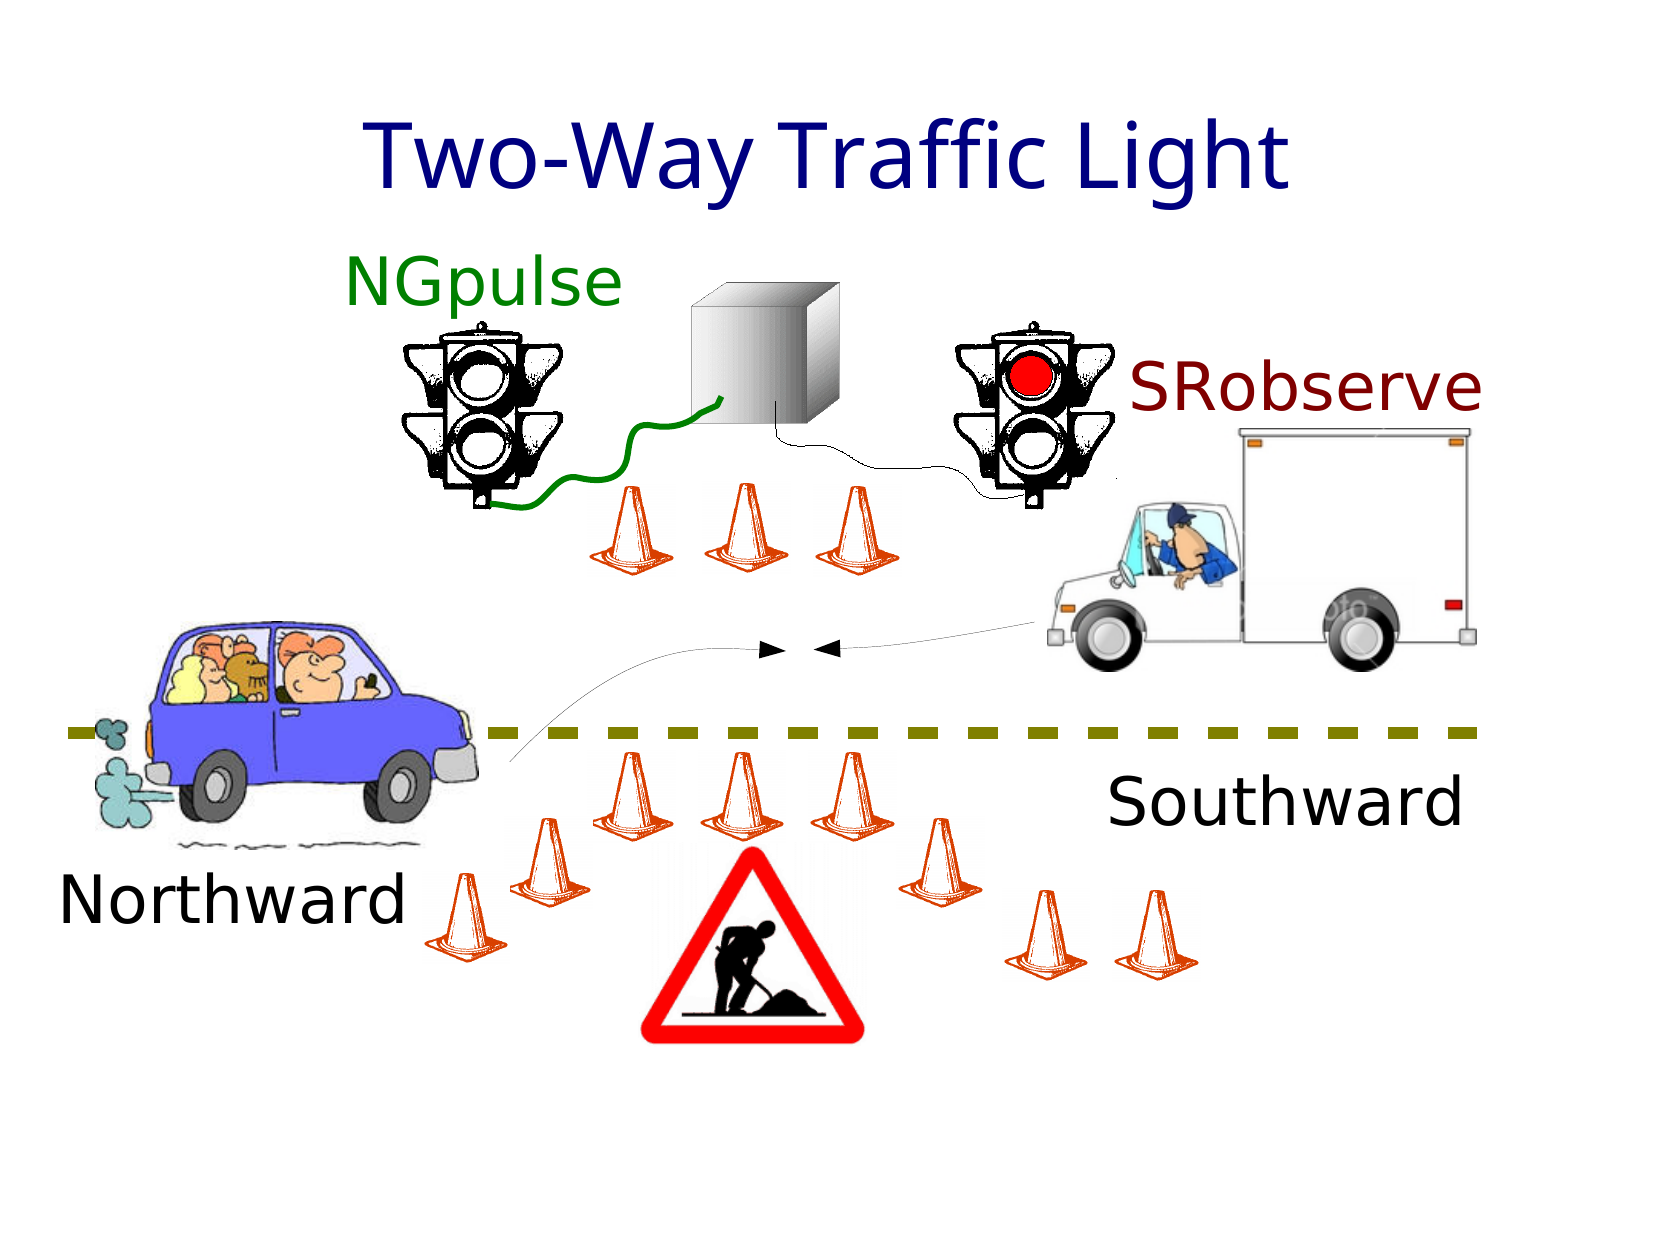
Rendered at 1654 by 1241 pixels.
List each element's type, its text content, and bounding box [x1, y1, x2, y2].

picture [1002, 887, 1090, 982]
picture [95, 621, 479, 850]
picture [813, 483, 902, 578]
text_box Northward [44, 861, 423, 940]
text_box SRobserve [1117, 348, 1496, 427]
picture [399, 322, 566, 512]
picture [587, 483, 676, 578]
text_box NGpulse [295, 243, 673, 322]
text_box Southward [1097, 763, 1475, 842]
text_box [1009, 355, 1053, 396]
picture [951, 318, 1477, 672]
title Two-Way Traffic Light [82, 49, 1571, 257]
picture [422, 749, 985, 1047]
picture [702, 480, 791, 574]
picture [675, 262, 856, 443]
picture [1112, 887, 1201, 982]
